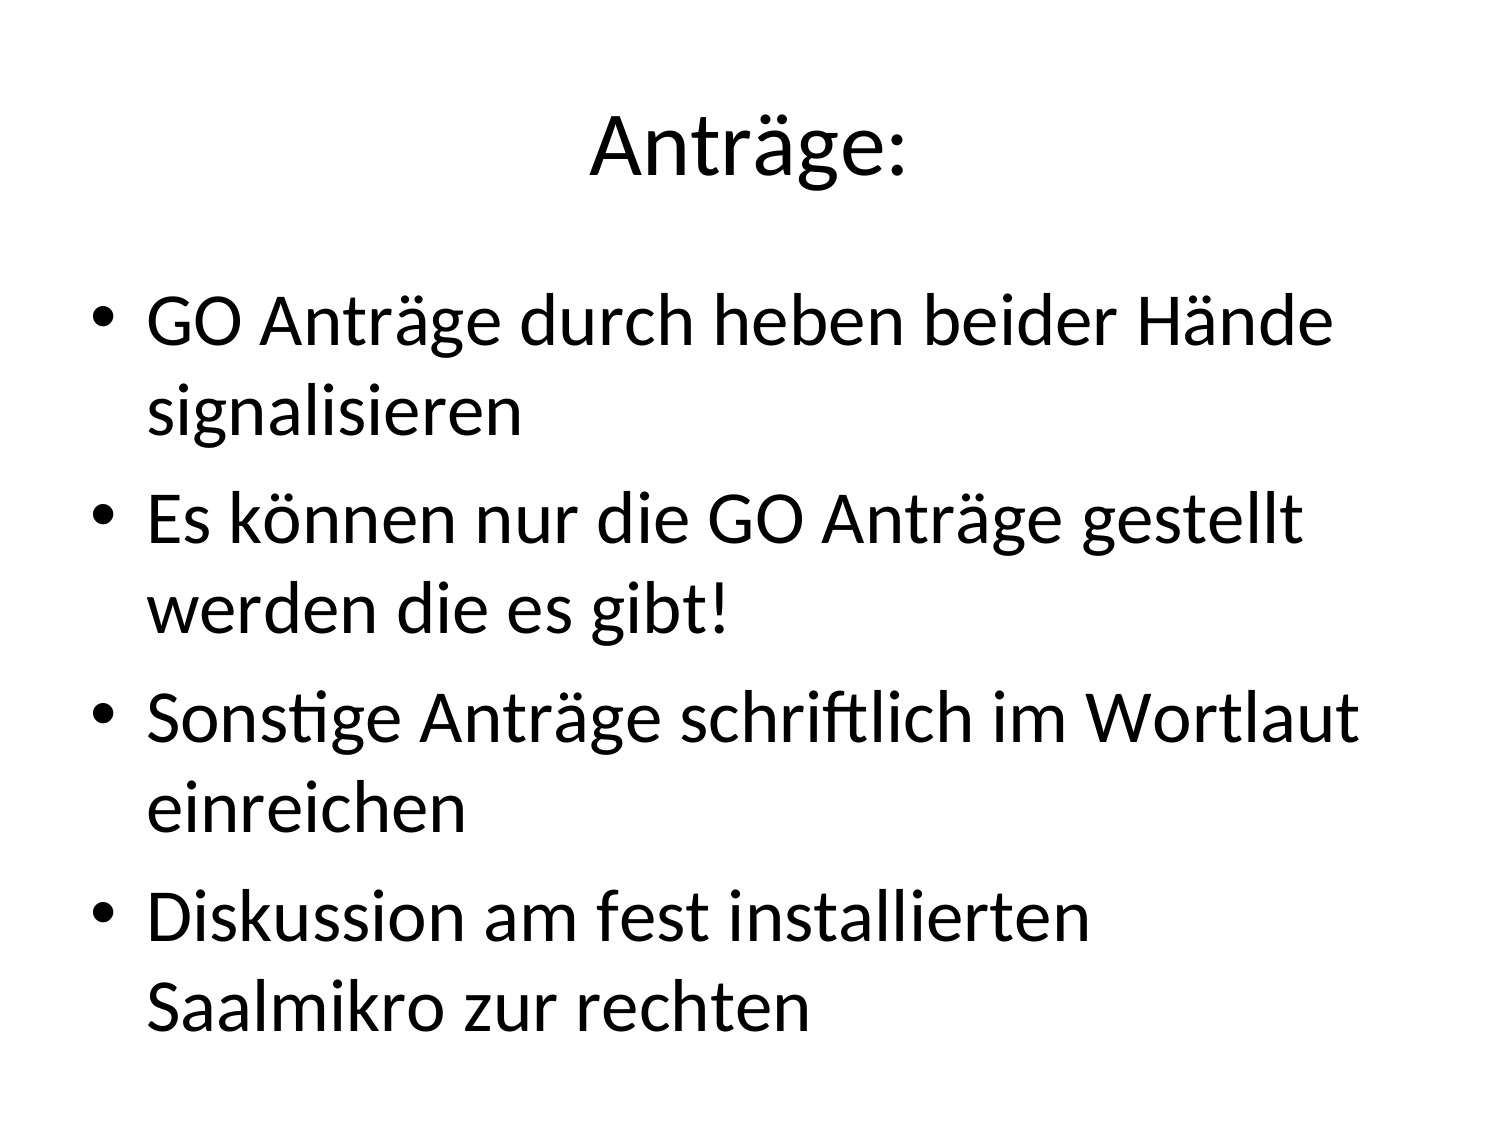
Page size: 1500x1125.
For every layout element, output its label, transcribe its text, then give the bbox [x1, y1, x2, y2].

text_box GO Anträge durch heben beider Hände signalisieren Es können nur die GO Anträge gestellt werden die es gibt! Sonstige Anträge schriftlich im Wortlaut einreichen Diskussion am fest installierten Saalmikro zur rechten [75, 262, 1426, 1054]
text_box Anträge: [75, 45, 1426, 233]
